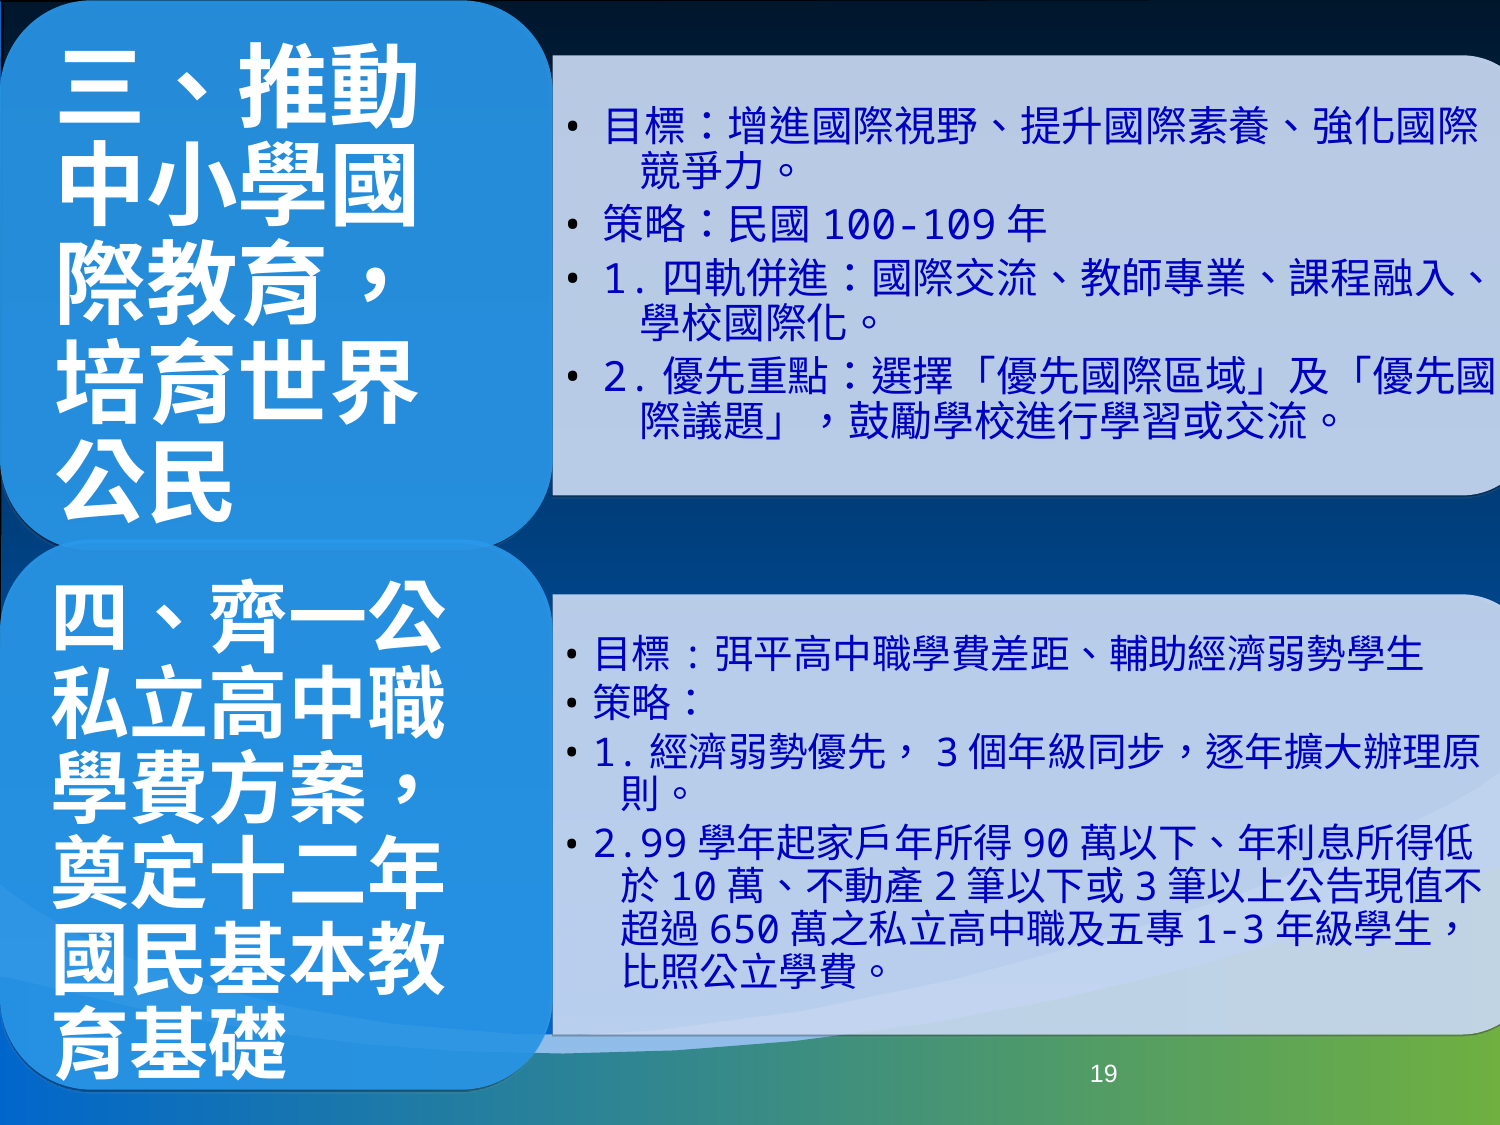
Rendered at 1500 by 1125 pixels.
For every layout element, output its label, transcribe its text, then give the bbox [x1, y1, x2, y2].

text_box 三、推動中小學國際教育，培育世界公民 [0, 0, 553, 545]
text_box 19 [1074, 1042, 1426, 1103]
text_box 目標：增進國際視野、提升國際素養、強化國際競爭力。 策略：民國100-109年 1.四軌併進：國際交流、教師專業、課程融入、學校國際化。 2.優先重點：選擇「優先國際區域」及「優先國際議題」，鼓勵學校進行學習或交流。 [552, 55, 1500, 496]
text_box 四、齊一公私立高中職學費方案，奠定十二年國民基本教育基礎 [0, 539, 553, 1090]
text_box 目標:弭平高中職學費差距、輔助經濟弱勢學生 策略： 1.經濟弱勢優先，3個年級同步，逐年擴大辦理原則。 2.99學年起家戶年所得90萬以下、年利息所得低於10萬、不動產2筆以下或3筆以上公告現值不超過650萬之私立高中職及五專1-3年級學生，比照公立學費。 [552, 594, 1500, 1035]
